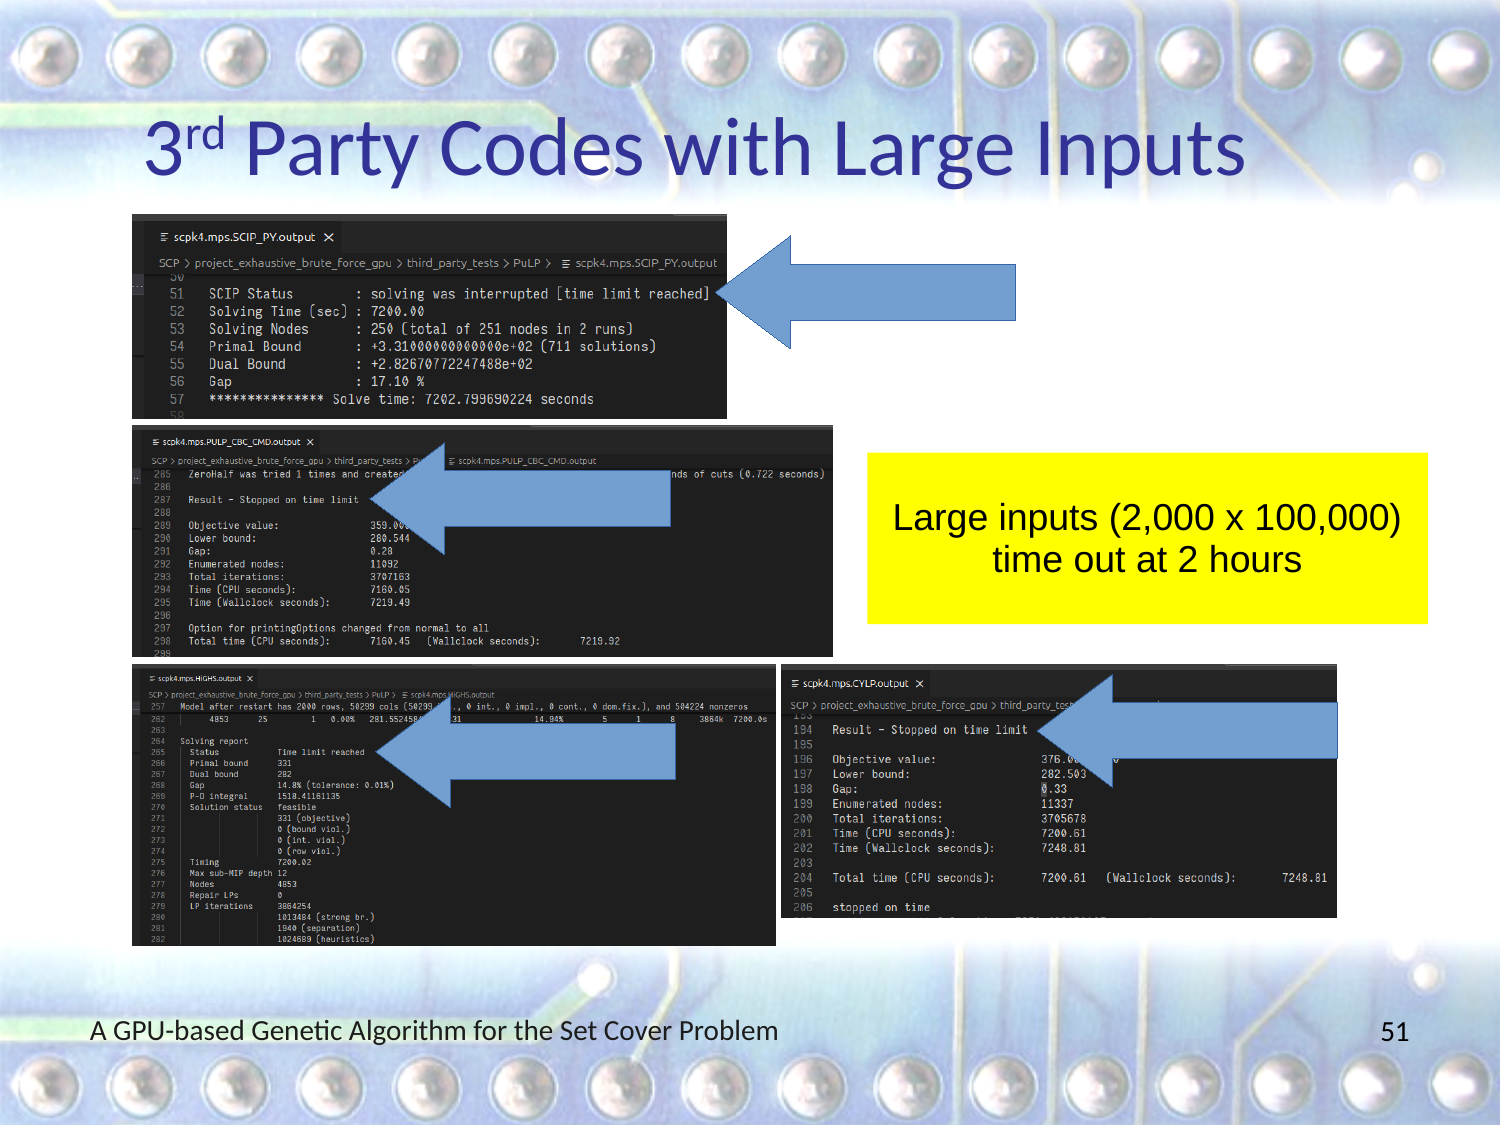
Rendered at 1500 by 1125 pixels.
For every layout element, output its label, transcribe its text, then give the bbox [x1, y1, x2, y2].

picture [0, 0, 1500, 419]
picture [0, 664, 1500, 1125]
picture [132, 425, 833, 657]
text_box [715, 235, 1016, 349]
text_box [375, 695, 676, 808]
text_box Large inputs (2,000 x 100,000) time out at 2 hours [867, 452, 1428, 625]
title 3rd Party Codes with Large Inputs [75, 89, 1425, 195]
slide_number A GPU-based Genetic Algorithm for the Set Cover Problem [74, 979, 1113, 1055]
text_box [369, 442, 671, 555]
text_box [1037, 674, 1338, 788]
